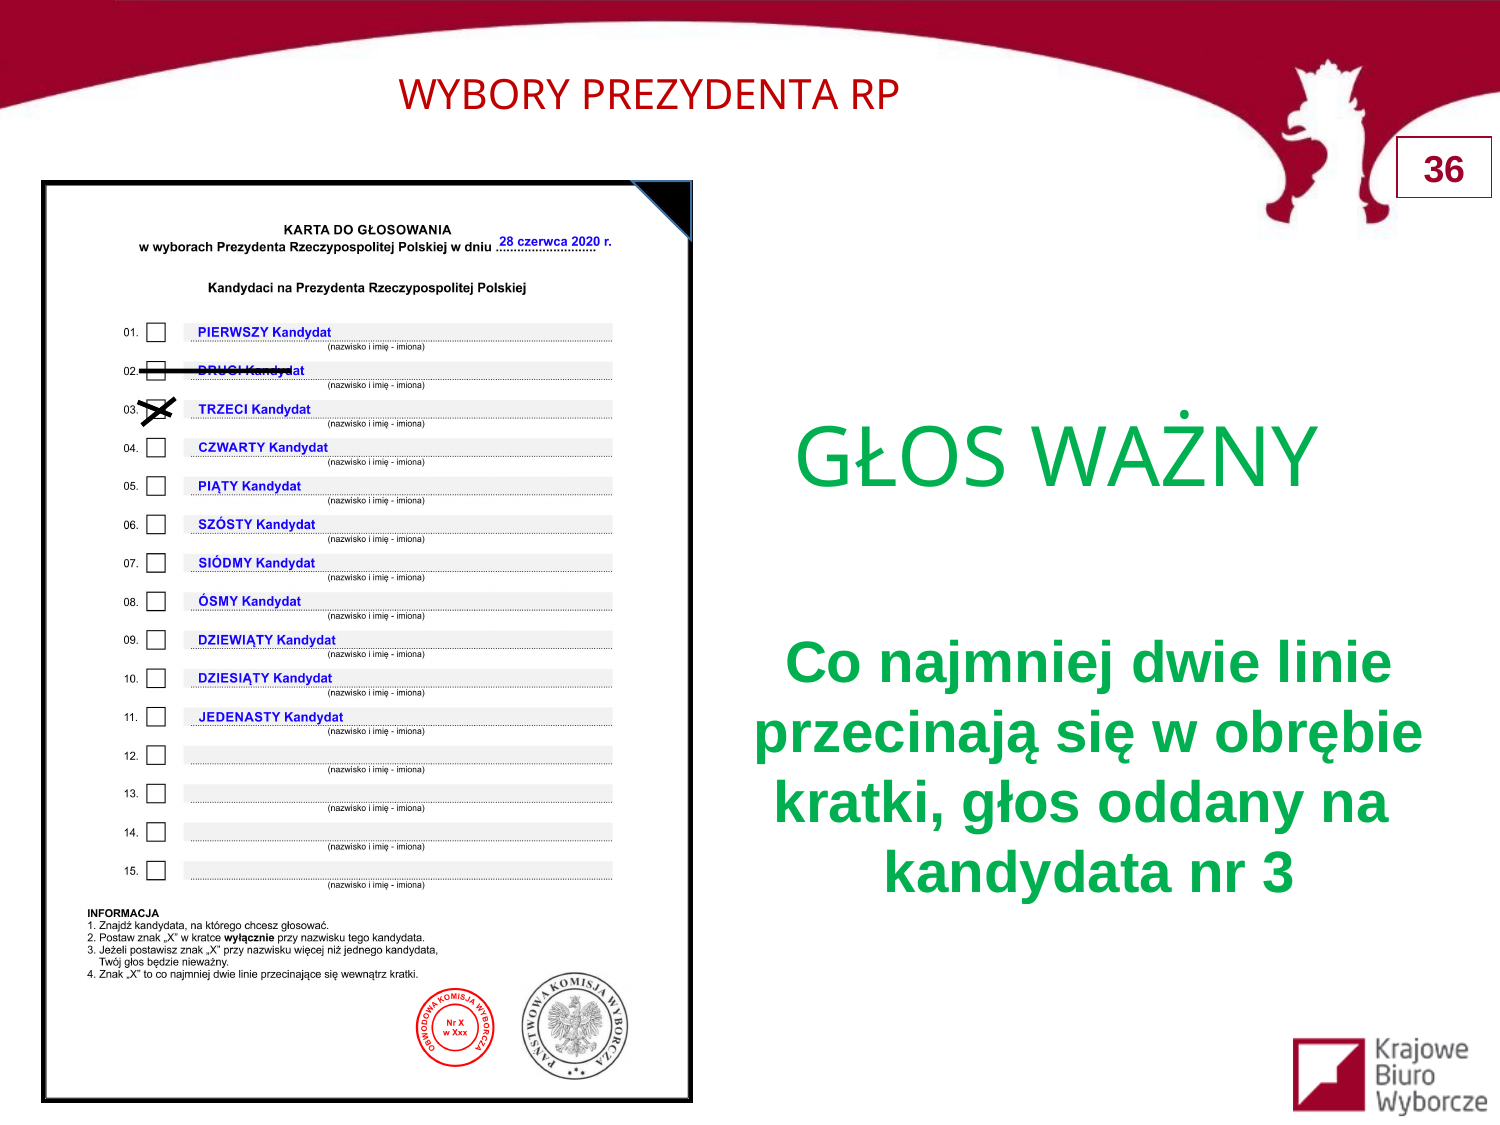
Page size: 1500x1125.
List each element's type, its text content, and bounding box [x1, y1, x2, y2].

picture [1293, 1035, 1489, 1118]
text_box [631, 181, 692, 241]
text_box GŁOS WAŻNY [755, 395, 1358, 512]
picture [0, 0, 1500, 262]
text_box WYBORY PREZYDENTA RP [147, 59, 1152, 126]
text_box Co najmniej dwie linie przecinają się w obrębie kratki, głos oddany na kandydata nr 3 [696, 616, 1483, 913]
picture [45, 184, 689, 1099]
